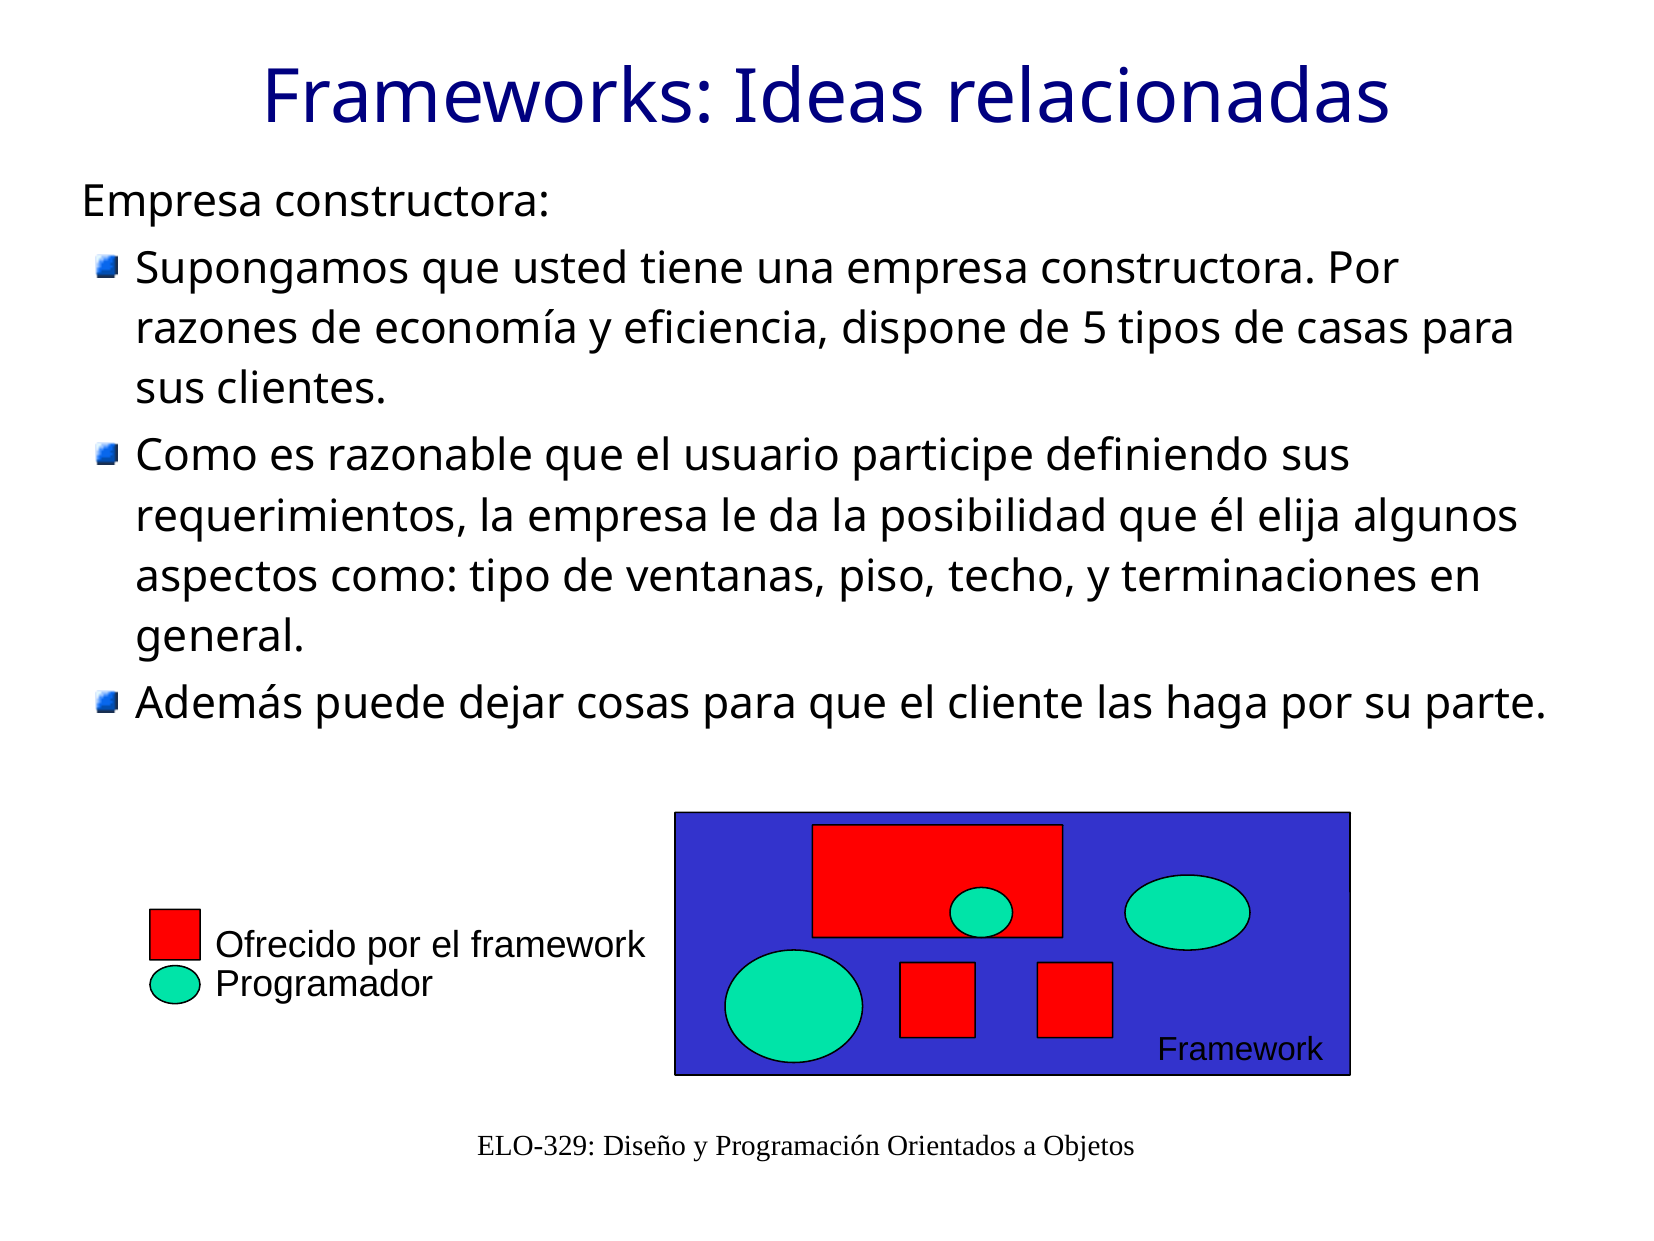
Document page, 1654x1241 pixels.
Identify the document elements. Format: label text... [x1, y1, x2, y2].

text_box Ofrecido por el framework Programador [200, 918, 661, 1013]
title Frameworks: Ideas relacionadas [82, 43, 1571, 145]
text_box [675, 812, 1351, 1075]
text_box Framework [1142, 1024, 1339, 1076]
list Empresa constructora: Supongamos que usted tiene una empresa constructora. Por razones de economía y eficiencia, dispone de 5 tipos de casas para sus clientes. Como es razonable que el usuario participe definiendo sus requerimientos, la empresa le da la posibilidad que él elija algunos aspectos como: tipo de ventanas, piso, techo, y terminaciones en general. Además puede dejar cosas para que el cliente las haga por su parte. [81, 169, 1571, 784]
text_box [149, 909, 201, 960]
